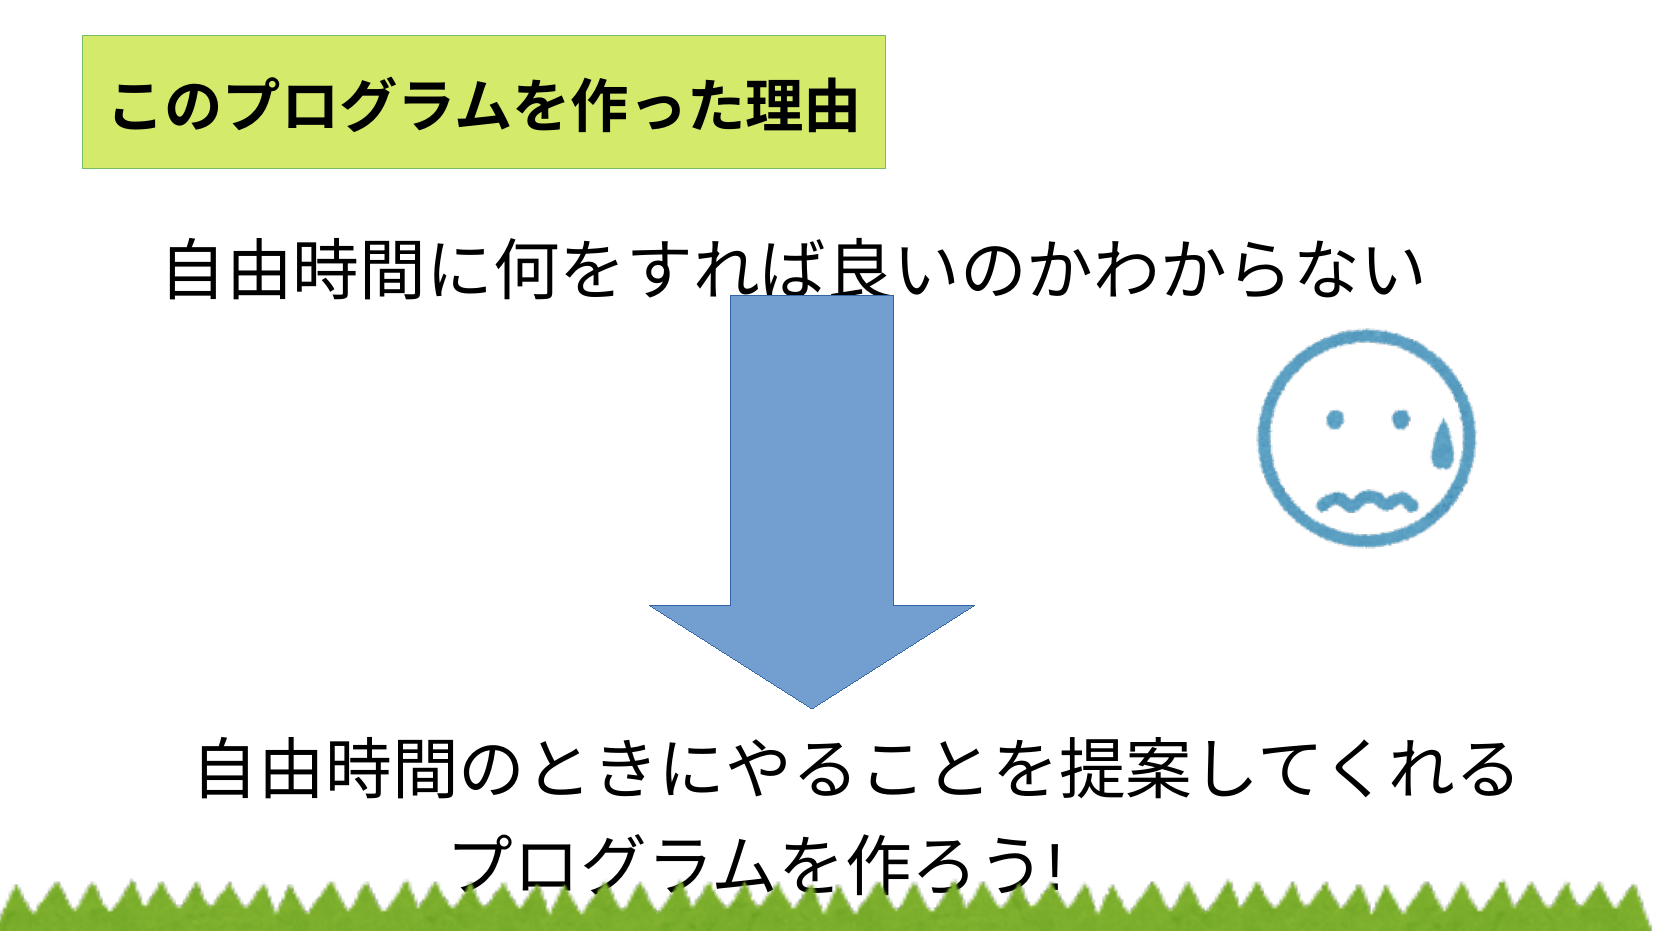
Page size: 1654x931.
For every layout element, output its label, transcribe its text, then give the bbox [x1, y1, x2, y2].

picture [1240, 318, 1488, 562]
text_box [649, 295, 975, 708]
text_box 自由時間のときにやることを提案してくれる プログラムを作ろう! [177, 708, 1565, 866]
list 自由時間に何をすれば良いのかわからない [88, 217, 1577, 325]
title このプログラムを作った理由 [82, 35, 886, 169]
picture [0, 866, 1654, 931]
